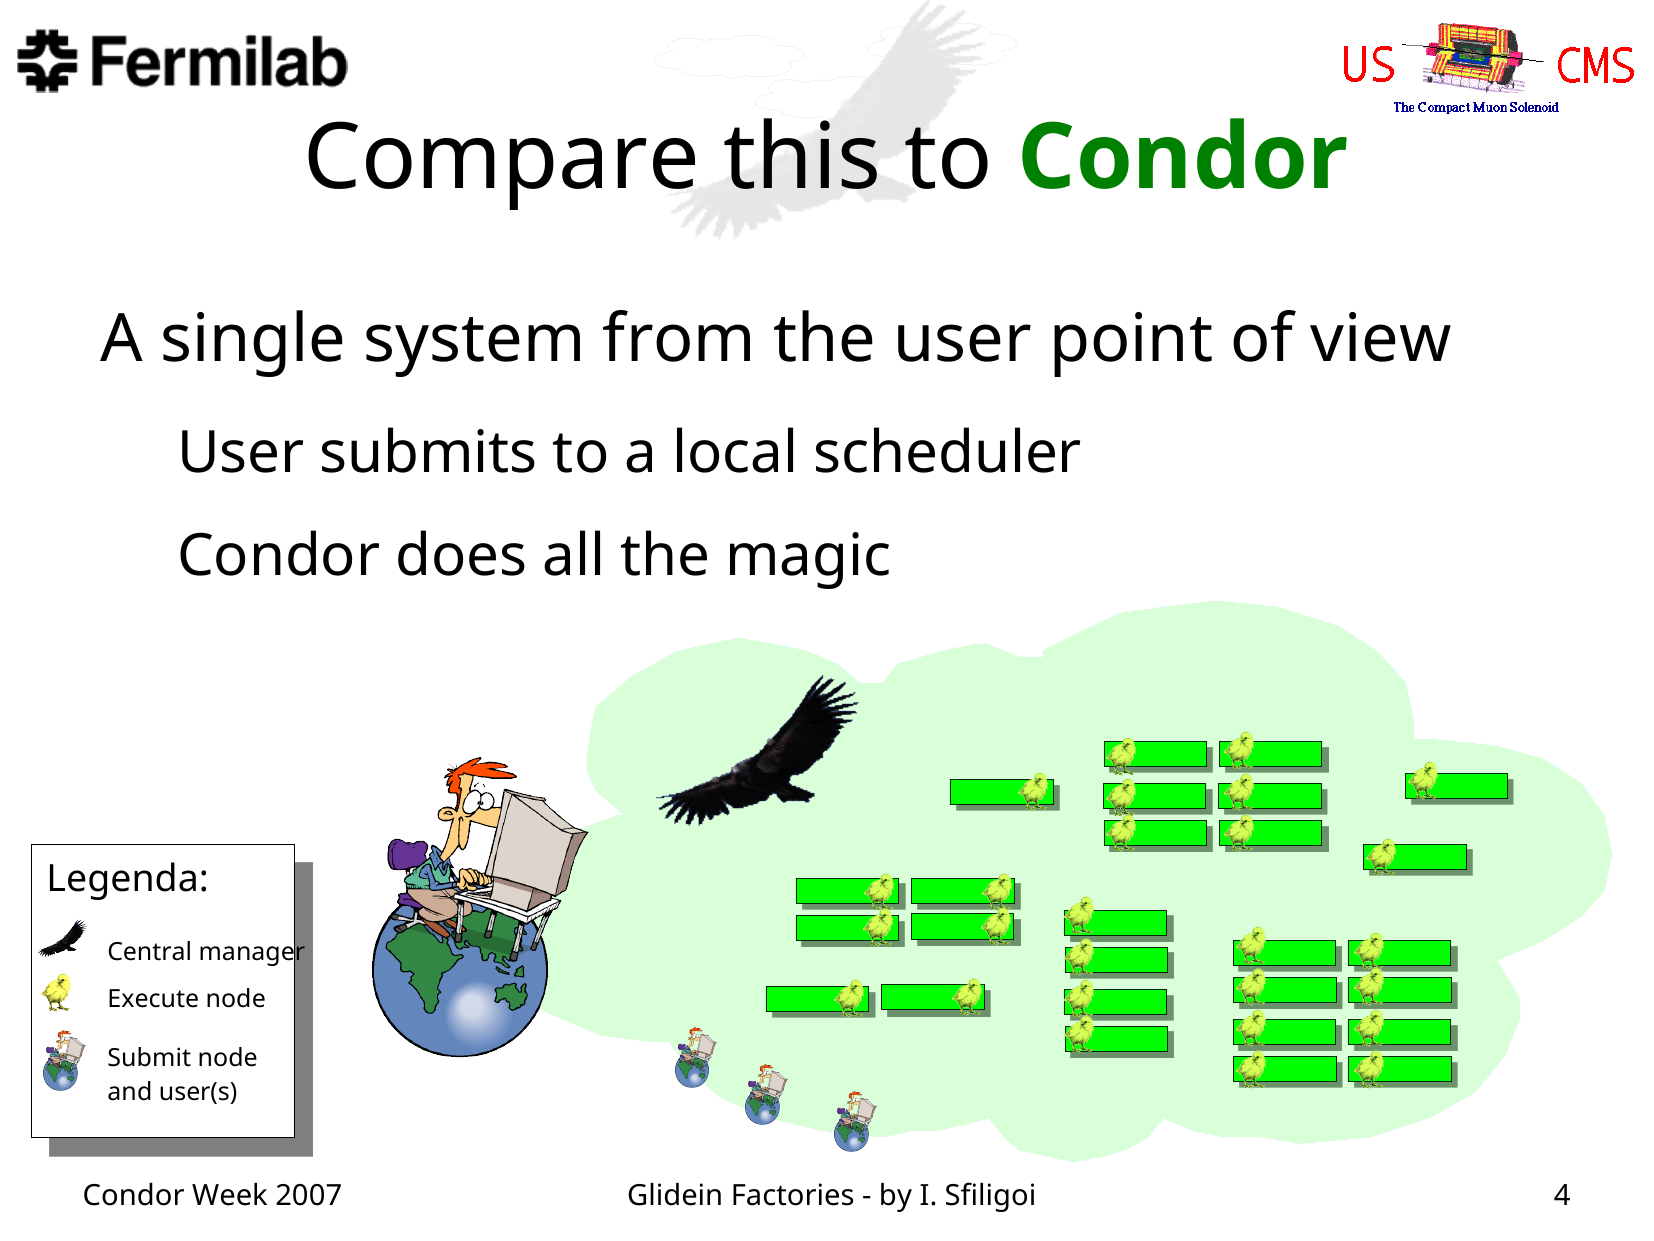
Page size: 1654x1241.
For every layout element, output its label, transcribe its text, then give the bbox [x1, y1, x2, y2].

picture [372, 757, 589, 1059]
text_box Central manager [92, 926, 308, 970]
title Compare this to Condor [82, 49, 1571, 257]
text_box Execute node [92, 973, 272, 1017]
list A single system from the user point of view User submits to a local scheduler Condor does all the magic [82, 290, 1571, 1155]
picture [675, 1027, 717, 1088]
picture [43, 1030, 86, 1091]
list A single system from the user point of view User submits to a local scheduler Condor does all the magic [1114, 925, 1571, 1155]
picture [17, 29, 348, 93]
text_box Legenda: [31, 844, 295, 1138]
picture [1340, 23, 1636, 114]
picture [834, 1091, 877, 1152]
picture [745, 1064, 788, 1126]
picture [41, 973, 72, 1012]
picture [37, 919, 87, 957]
text_box [586, 599, 1613, 1163]
picture [656, 675, 859, 826]
text_box Submit node and user(s) [92, 1032, 266, 1105]
